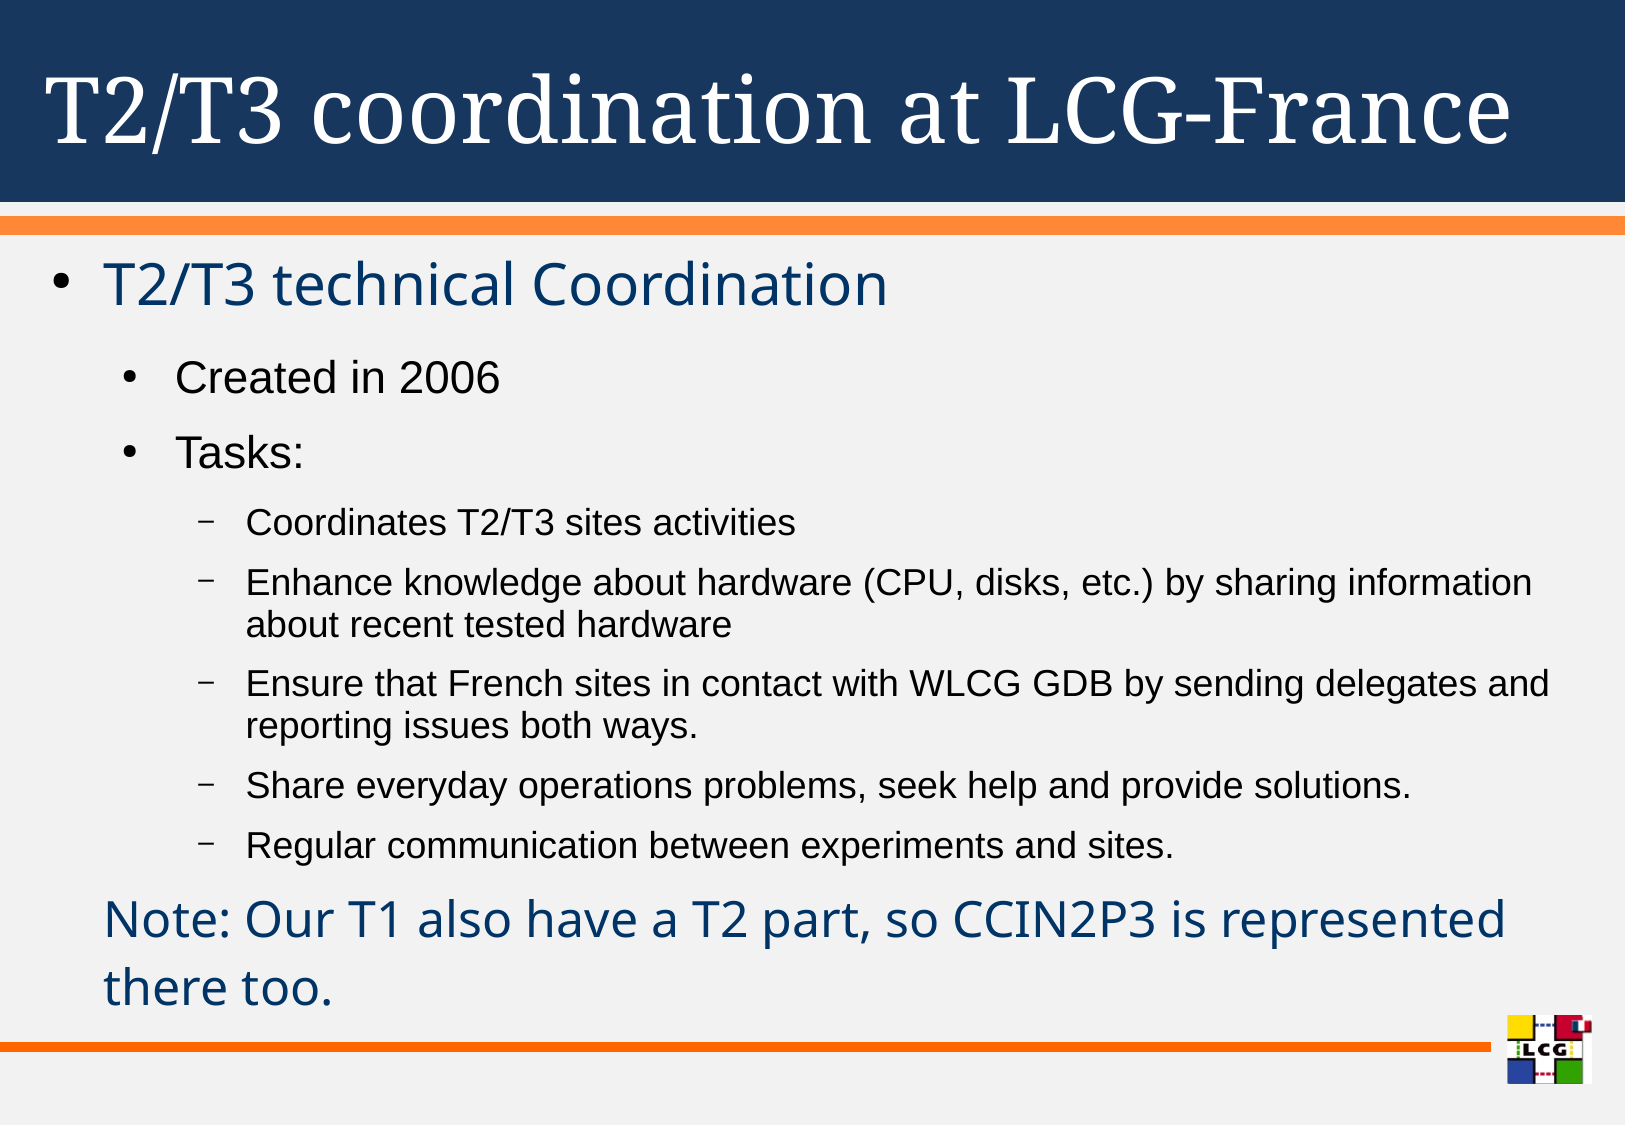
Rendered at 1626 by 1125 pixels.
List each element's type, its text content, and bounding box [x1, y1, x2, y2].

list T2/T3 technical Coordination Created in 2006 Tasks: Coordinates T2/T3 sites activities Enhance knowledge about hardware (CPU, disks, etc.) by sharing information about recent tested hardware Ensure that French sites in contact with WLCG GDB by sending delegates and reporting issues both ways. Share everyday operations problems, seek help and provide solutions. Regular communication between experiments and sites. Note: Our T1 also have a T2 part, so CCIN2P3 is represented there too. [33, 243, 1595, 1028]
title T2/T3 coordination at LCG-France [44, 50, 1594, 166]
picture [1507, 1028, 1592, 1084]
